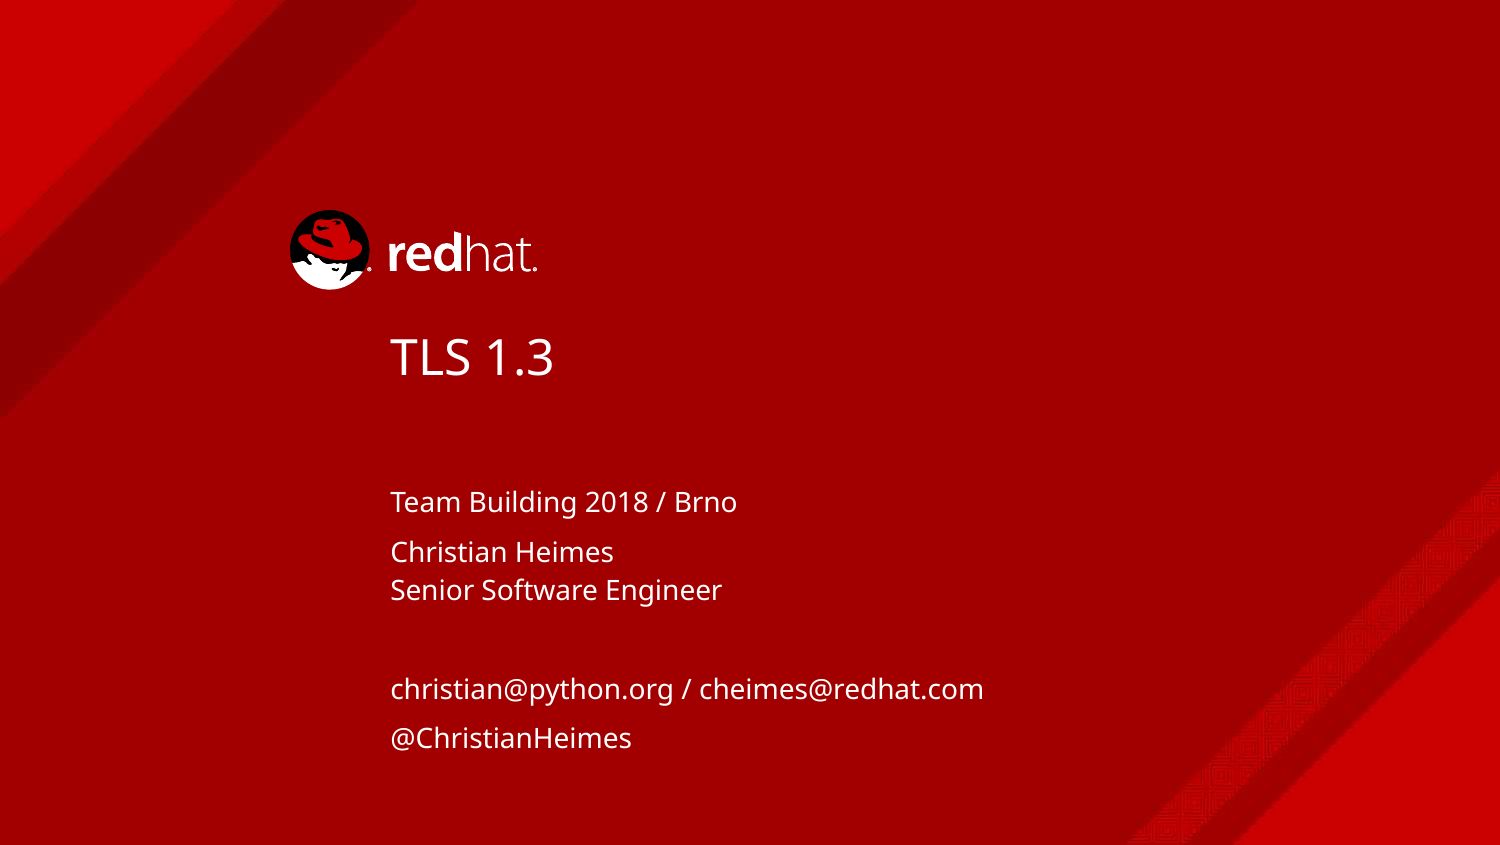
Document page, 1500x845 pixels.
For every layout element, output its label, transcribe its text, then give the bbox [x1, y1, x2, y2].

list Team Building 2018 / Brno Christian Heimes Senior Software Engineer christian@python.org / cheimes@redhat.com @ChristianHeimes [390, 482, 1351, 748]
picture [0, 0, 1500, 845]
title TLS 1.3 [390, 321, 1351, 463]
